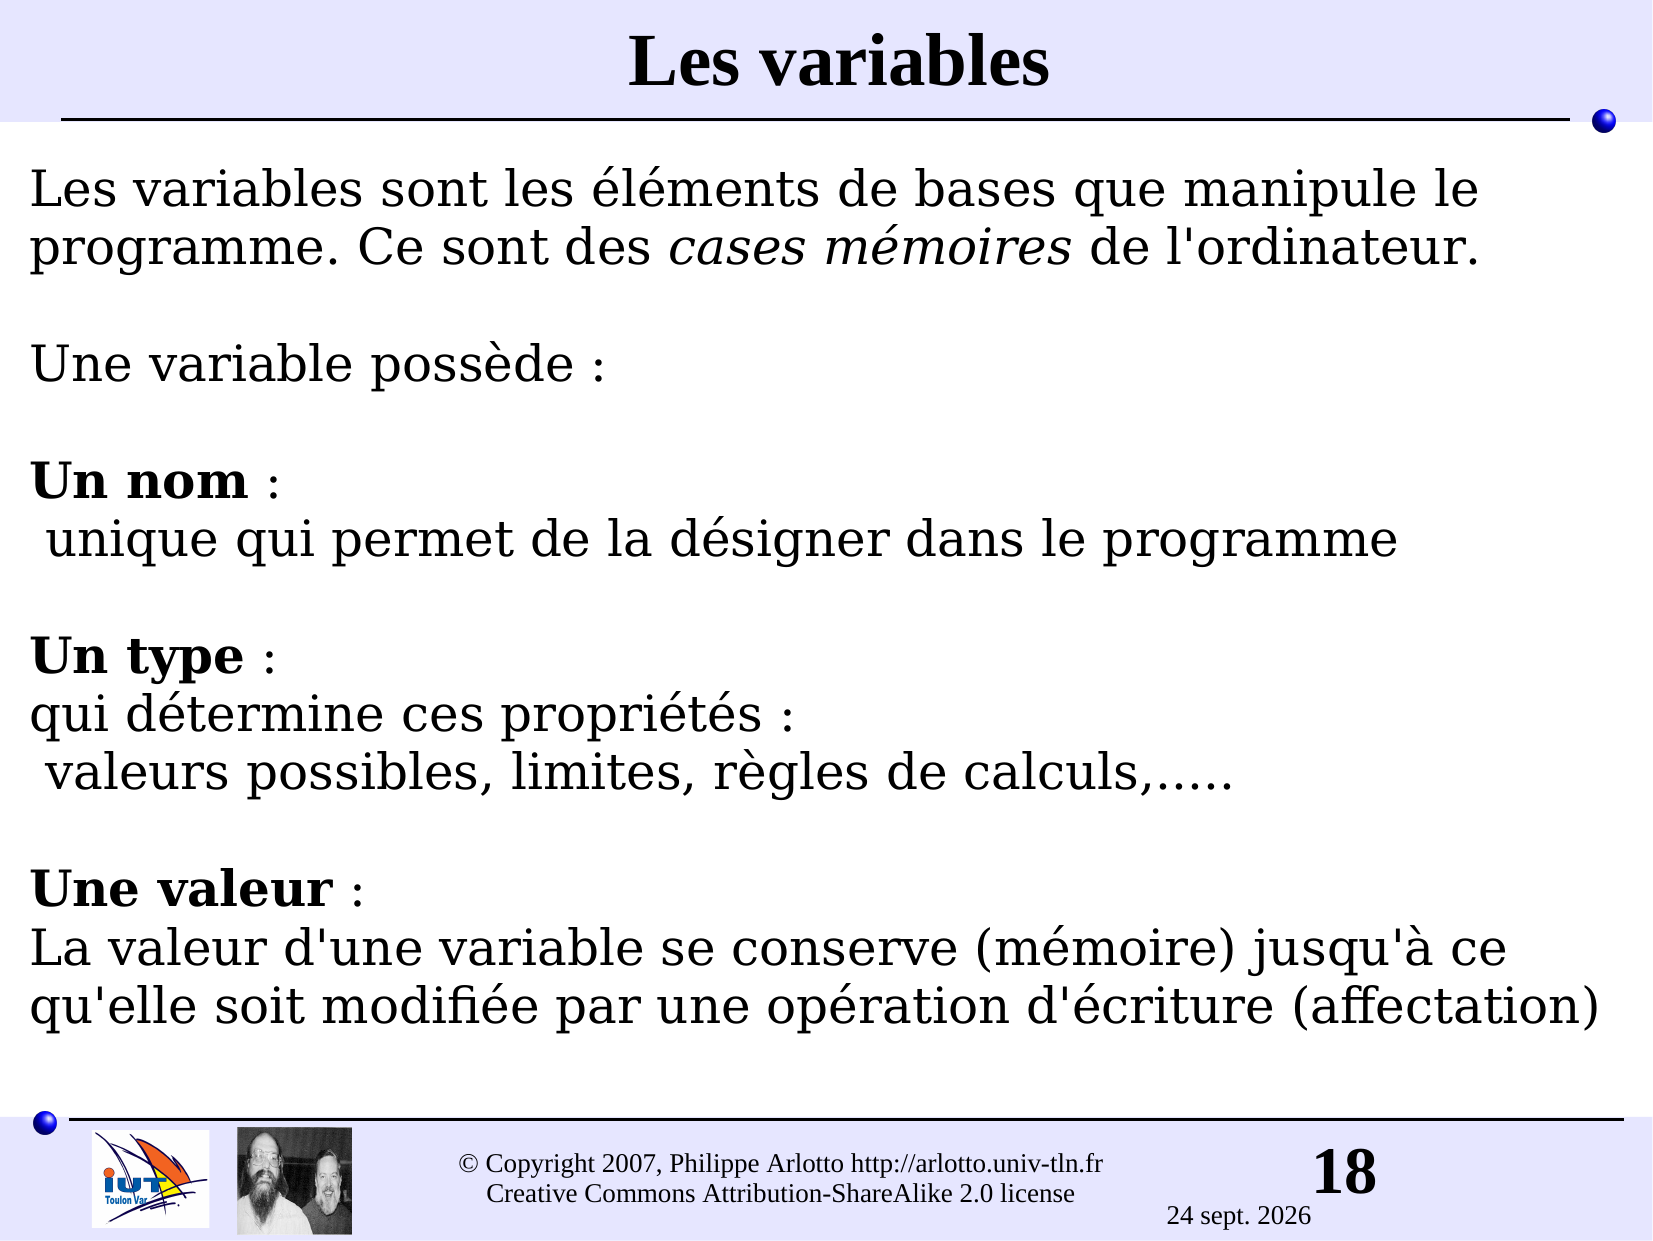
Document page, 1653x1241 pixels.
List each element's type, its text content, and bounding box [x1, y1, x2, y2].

text_box Les variables sont les éléments de bases que manipule le programme. Ce sont des cases mémoires de l'ordinateur. Une variable possède : Un nom : unique qui permet de la désigner dans le programme Un type : qui détermine ces propriétés : valeurs possibles, limites, règles de calculs,..... Une valeur : La valeur d'une variable se conserve (mémoire) jusqu'à ce qu'elle soit modifiée par une opération d'écriture (affectation) [29, 159, 1605, 1036]
title Les variables [95, 11, 1585, 110]
picture [237, 1127, 352, 1235]
